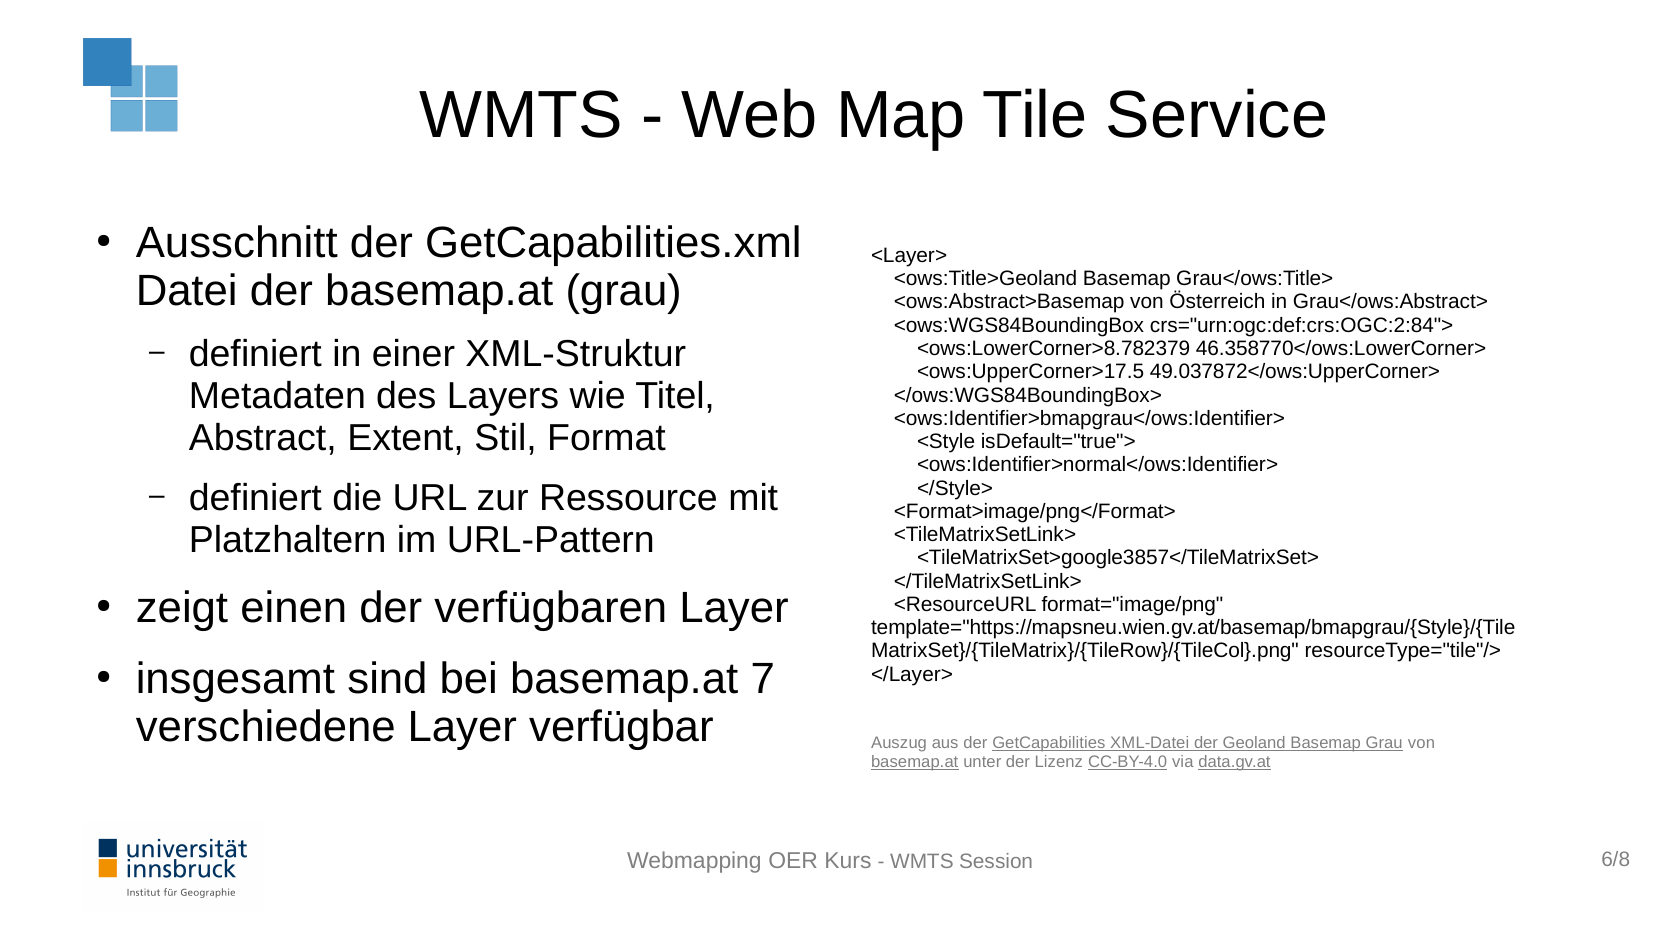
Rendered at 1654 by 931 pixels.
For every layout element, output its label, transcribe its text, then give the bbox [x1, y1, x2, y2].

list Ausschnitt der GetCapabilities.xml Datei der basemap.at (grau) definiert in einer XML-Struktur Metadaten des Layers wie Titel, Abstract, Extent, Stil, Format definiert die URL zur Ressource mit Platzhaltern im URL-Pattern zeigt einen der verfügbaren Layer insgesamt sind bei basemap.at 7 verschiedene Layer verfügbar [82, 217, 827, 758]
title WMTS - Web Map Tile Service [206, 37, 1542, 193]
picture [82, 822, 263, 912]
picture [82, 37, 178, 132]
text_box <Layer> <ows:Title>Geoland Basemap Grau</ows:Title> <ows:Abstract>Basemap von Österreich in Grau</ows:Abstract> <ows:WGS84BoundingBox crs="urn:ogc:def:crs:OGC:2:84"> <ows:LowerCorner>8.782379 46.358770</ows:LowerCorner> <ows:UpperCorner>17.5 49.037872</ows:UpperCorner> </ows:WGS84BoundingBox> <ows:Identifier>bmapgrau</ows:Identifier> <Style isDefault="true"> <ows:Identifier>normal</ows:Identifier> </Style> <Format>image/png</Format> <TileMatrixSetLink> <TileMatrixSet>google3857</TileMatrixSet> </TileMatrixSetLink> <ResourceURL format="image/png" template="https://mapsneu.wien.gv.at/basemap/bmapgrau/{Style}/{TileMatrixSet}/{TileMatrix}/{TileRow}/{TileCol}.png" resourceType="tile"/> </Layer> [856, 236, 1536, 709]
text_box Auszug aus der GetCapabilities XML-Datei der Geoland Basemap Grau von basemap.at unter der Lizenz CC-BY-4.0 via data.gv.at [856, 726, 1536, 779]
